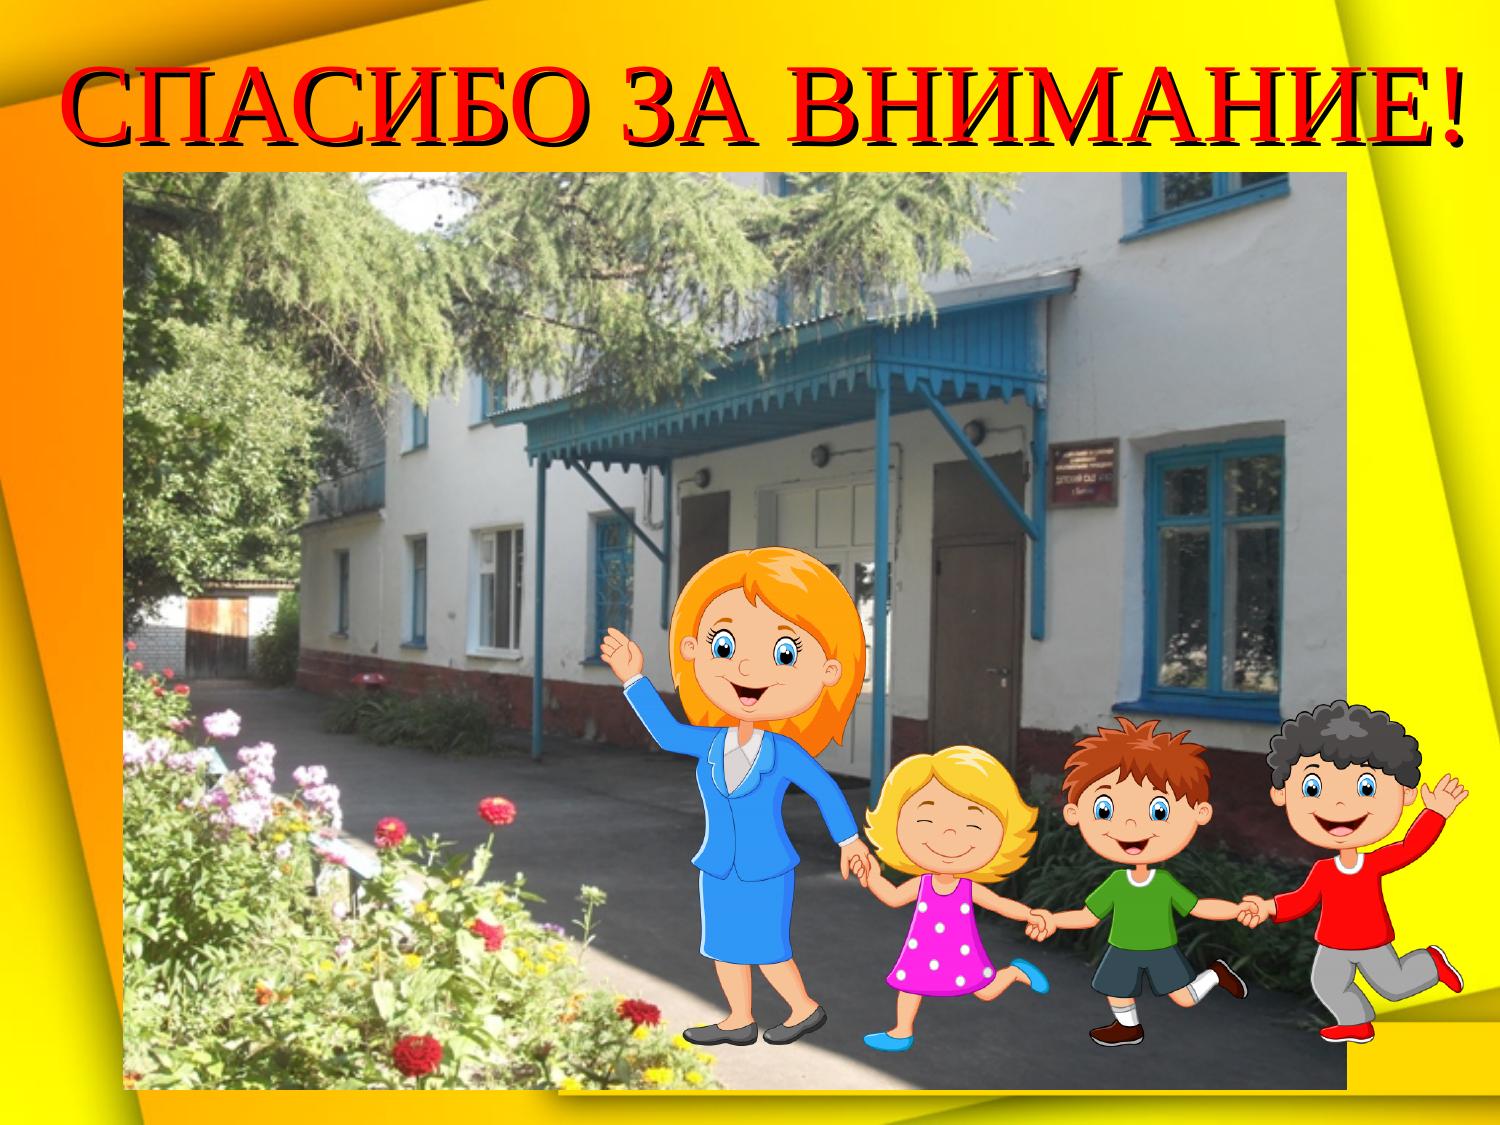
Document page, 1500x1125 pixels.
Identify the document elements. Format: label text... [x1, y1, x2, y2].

picture [123, 172, 1469, 1090]
text_box СПАСИБО ЗА ВНИМАНИЕ! [29, 21, 1500, 171]
